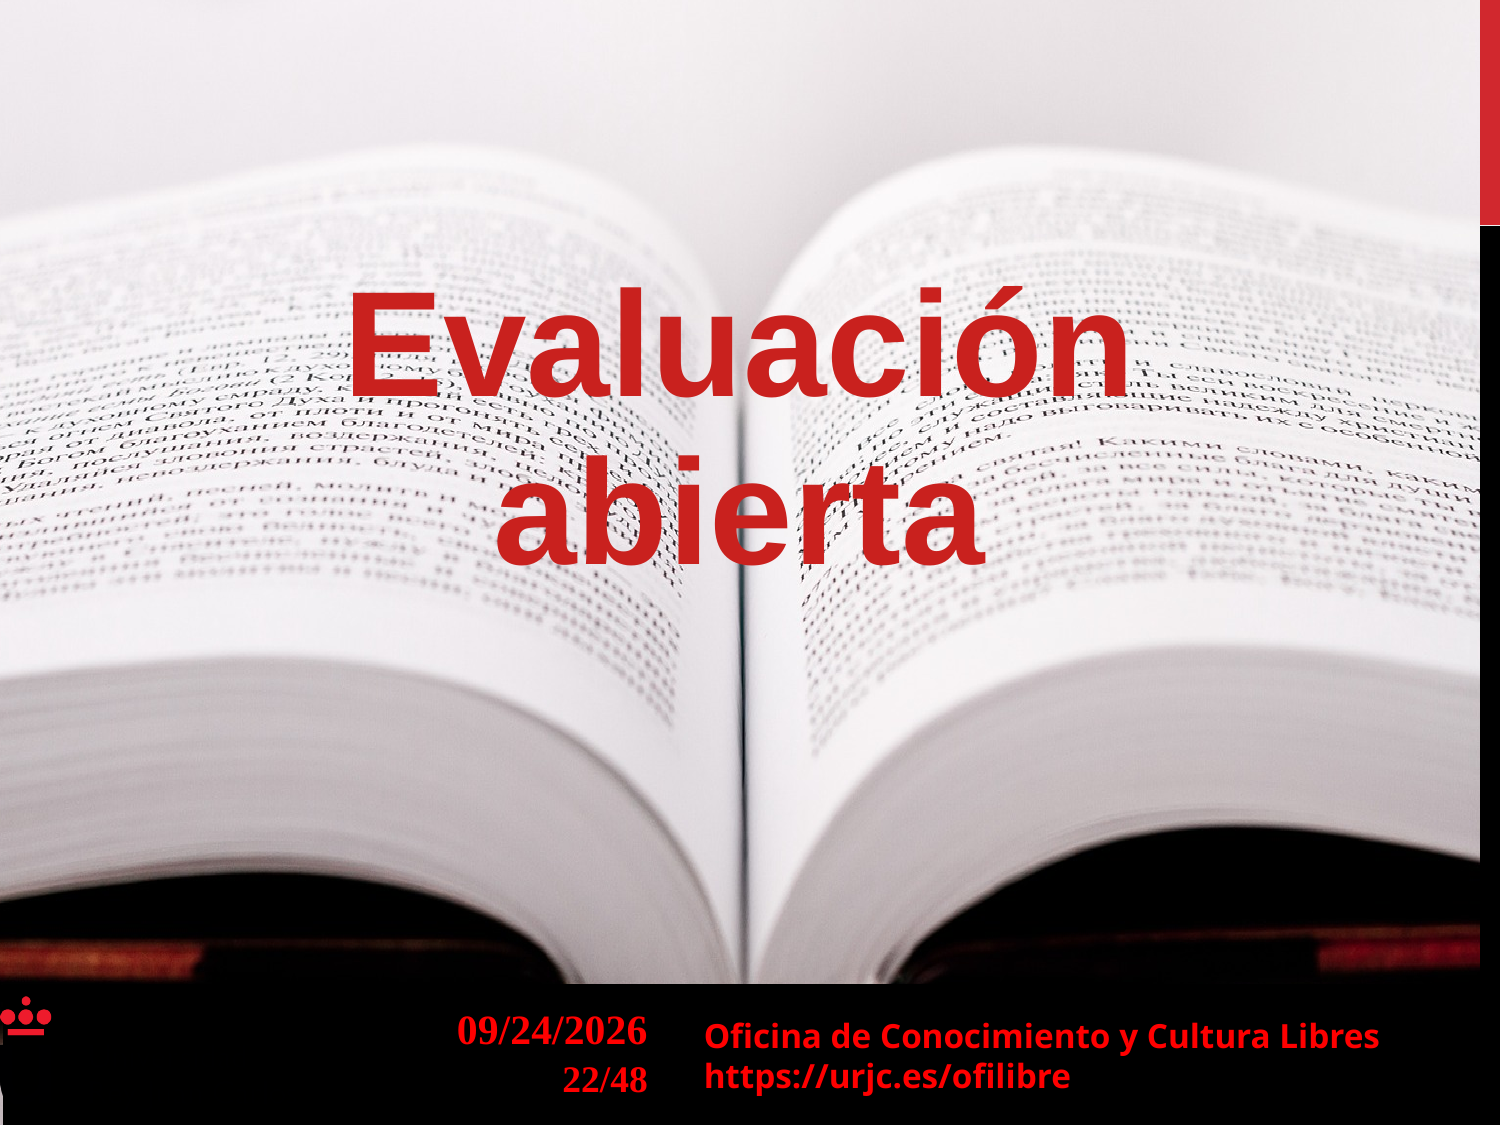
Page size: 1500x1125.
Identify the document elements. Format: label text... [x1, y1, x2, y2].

text_box Evaluación abierta [109, 253, 1370, 604]
picture [0, 0, 1500, 1014]
title [75, 285, 1425, 661]
